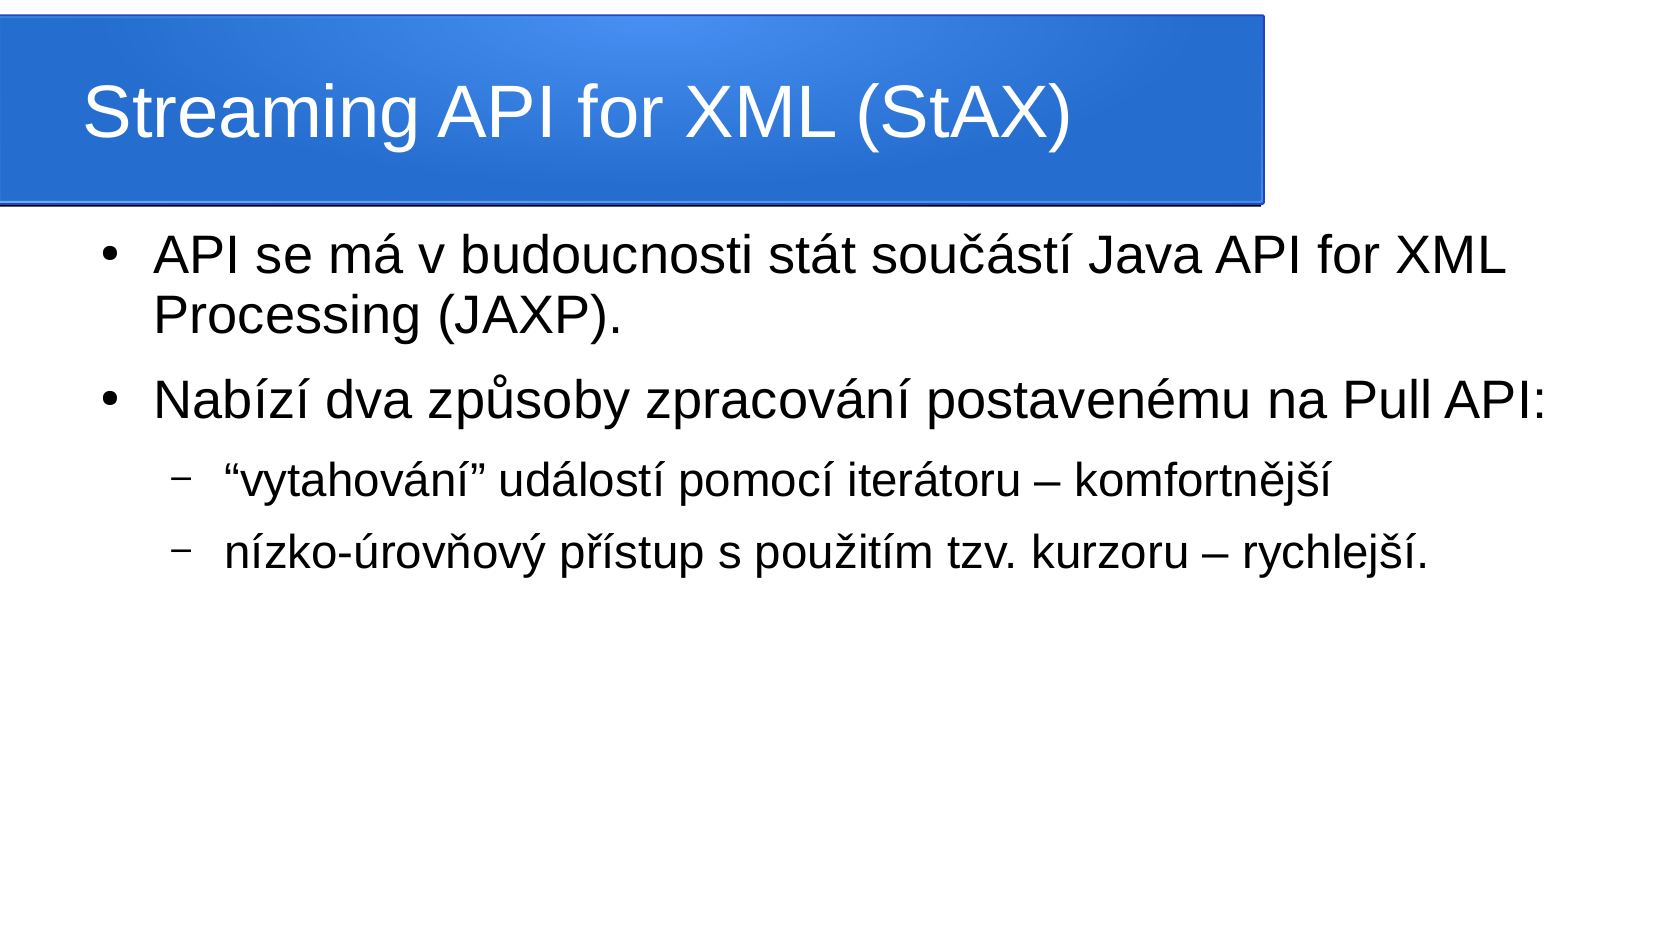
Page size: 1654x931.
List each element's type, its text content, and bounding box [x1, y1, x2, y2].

list API se má v budoucnosti stát součástí Java API for XML Processing (JAXP). Nabízí dva způsoby zpracování postavenému na Pull API: “vytahování” událostí pomocí iterátoru – komfortnější nízko-úrovňový přístup s použitím tzv. kurzoru – rychlejší. [82, 224, 1571, 764]
title Streaming API for XML (StAX) [82, 35, 1235, 189]
